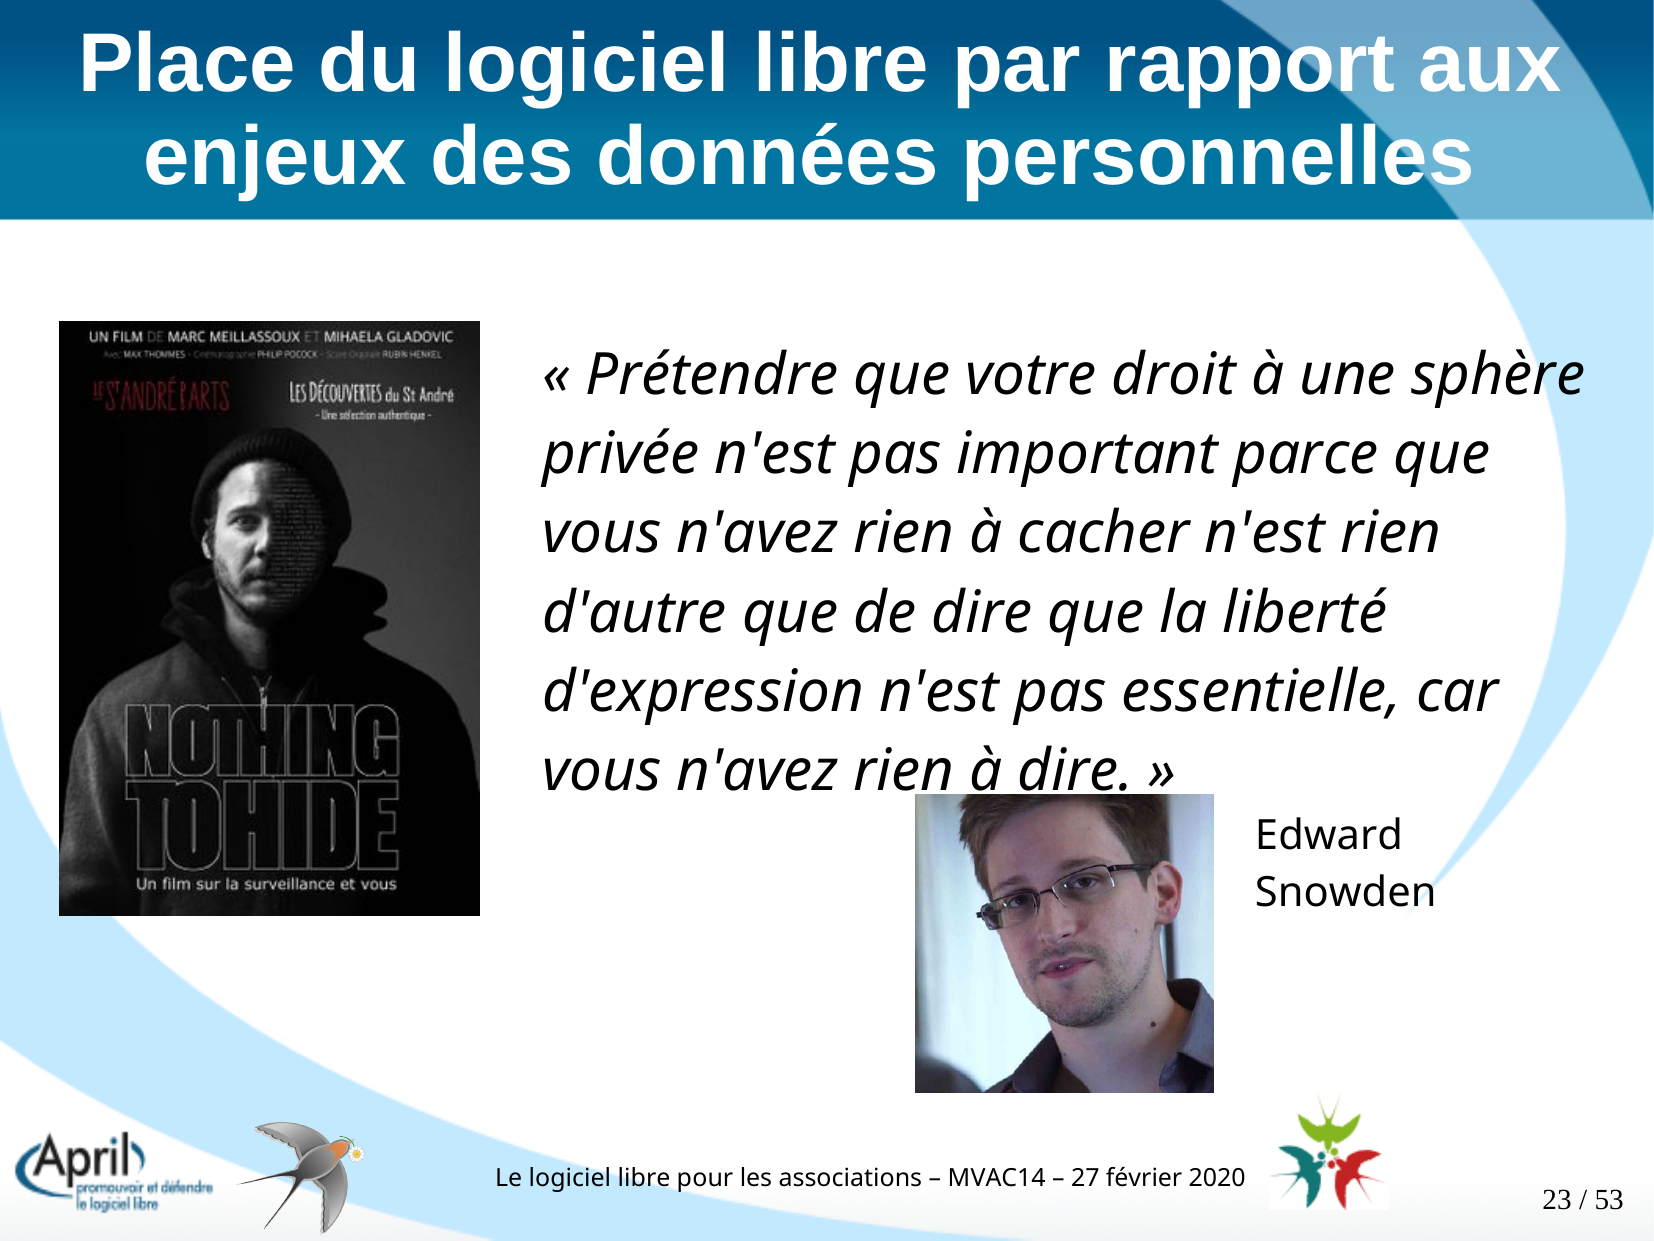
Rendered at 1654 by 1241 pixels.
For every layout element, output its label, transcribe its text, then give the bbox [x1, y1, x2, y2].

title Place du logiciel libre par rapport aux enjeux des données personnelles [76, 5, 1565, 213]
picture [0, 0, 1654, 1241]
text_box Edward Snowden [1240, 797, 1600, 865]
text_box « Prétendre que votre droit à une sphère privée n'est pas important parce que vous n'avez rien à cacher n'est rien d'autre que de dire que la liberté d'expression n'est pas essentielle, car vous n'avez rien à dire. » [527, 324, 1625, 760]
